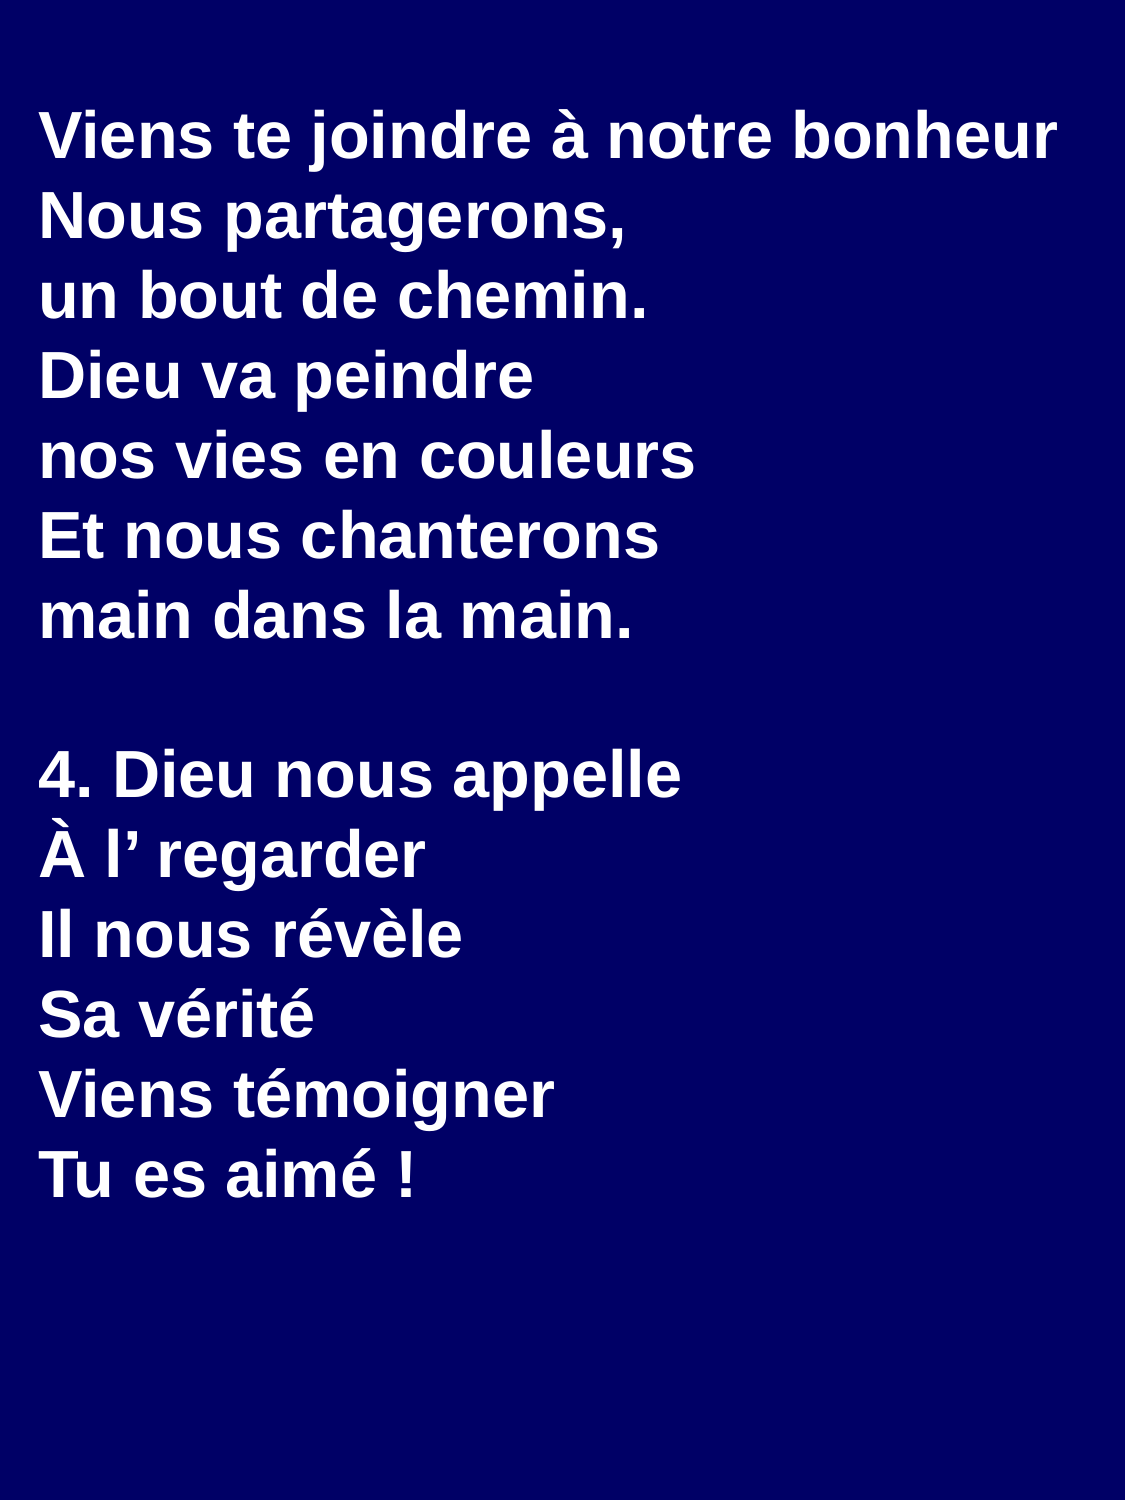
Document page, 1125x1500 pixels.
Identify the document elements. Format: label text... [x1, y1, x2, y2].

text_box Viens te joindre à notre bonheur Nous partagerons, un bout de chemin. Dieu va peindre nos vies en couleurs Et nous chanterons main dans la main. 4. Dieu nous appelle À l’ regarder Il nous révèle Sa vérité Viens témoigner Tu es aimé ! [23, 39, 1110, 1253]
